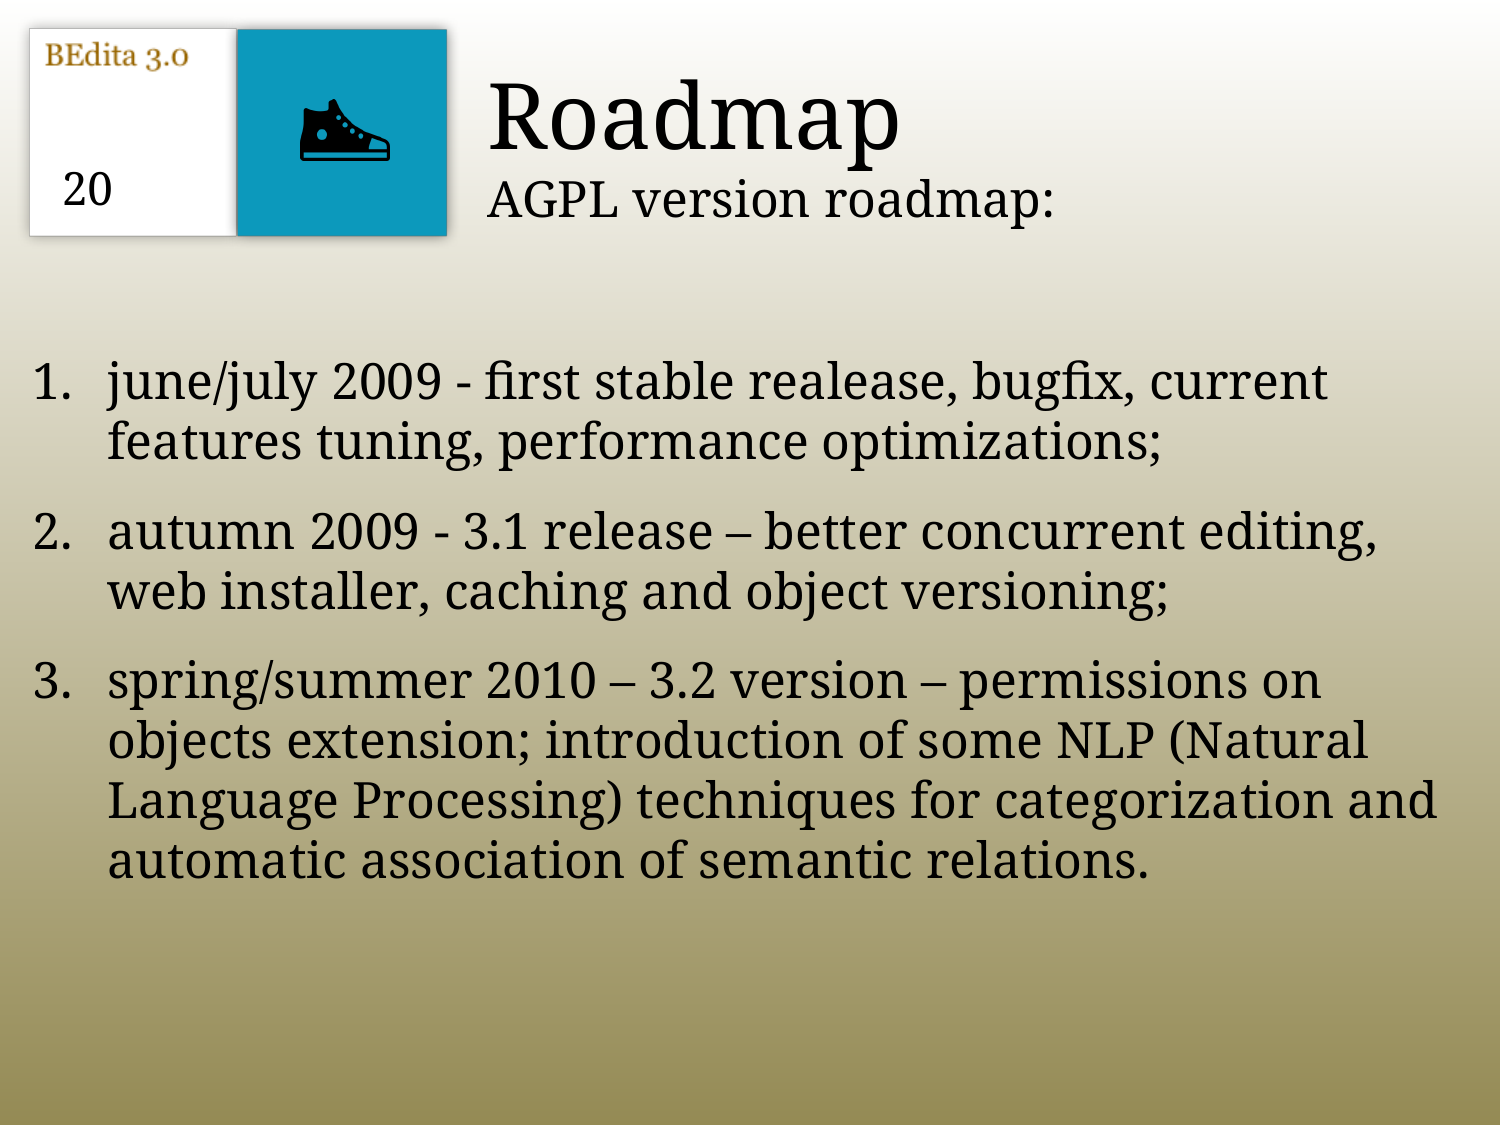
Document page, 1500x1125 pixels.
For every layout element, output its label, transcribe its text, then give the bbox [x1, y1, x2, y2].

picture [0, 0, 462, 266]
text_box june/july 2009 - first stable realease, bugfix, current features tuning, performance optimizations; autumn 2009 - 3.1 release – better concurrent editing, web installer, caching and object versioning; spring/summer 2010 – 3.2 version – permissions on objects extension; introduction of some NLP (Natural Language Processing) techniques for categorization and automatic association of semantic relations. [17, 342, 1500, 1034]
text_box Roadmap AGPL version roadmap: [472, 48, 1467, 237]
text_box <numero> [37, 149, 138, 210]
